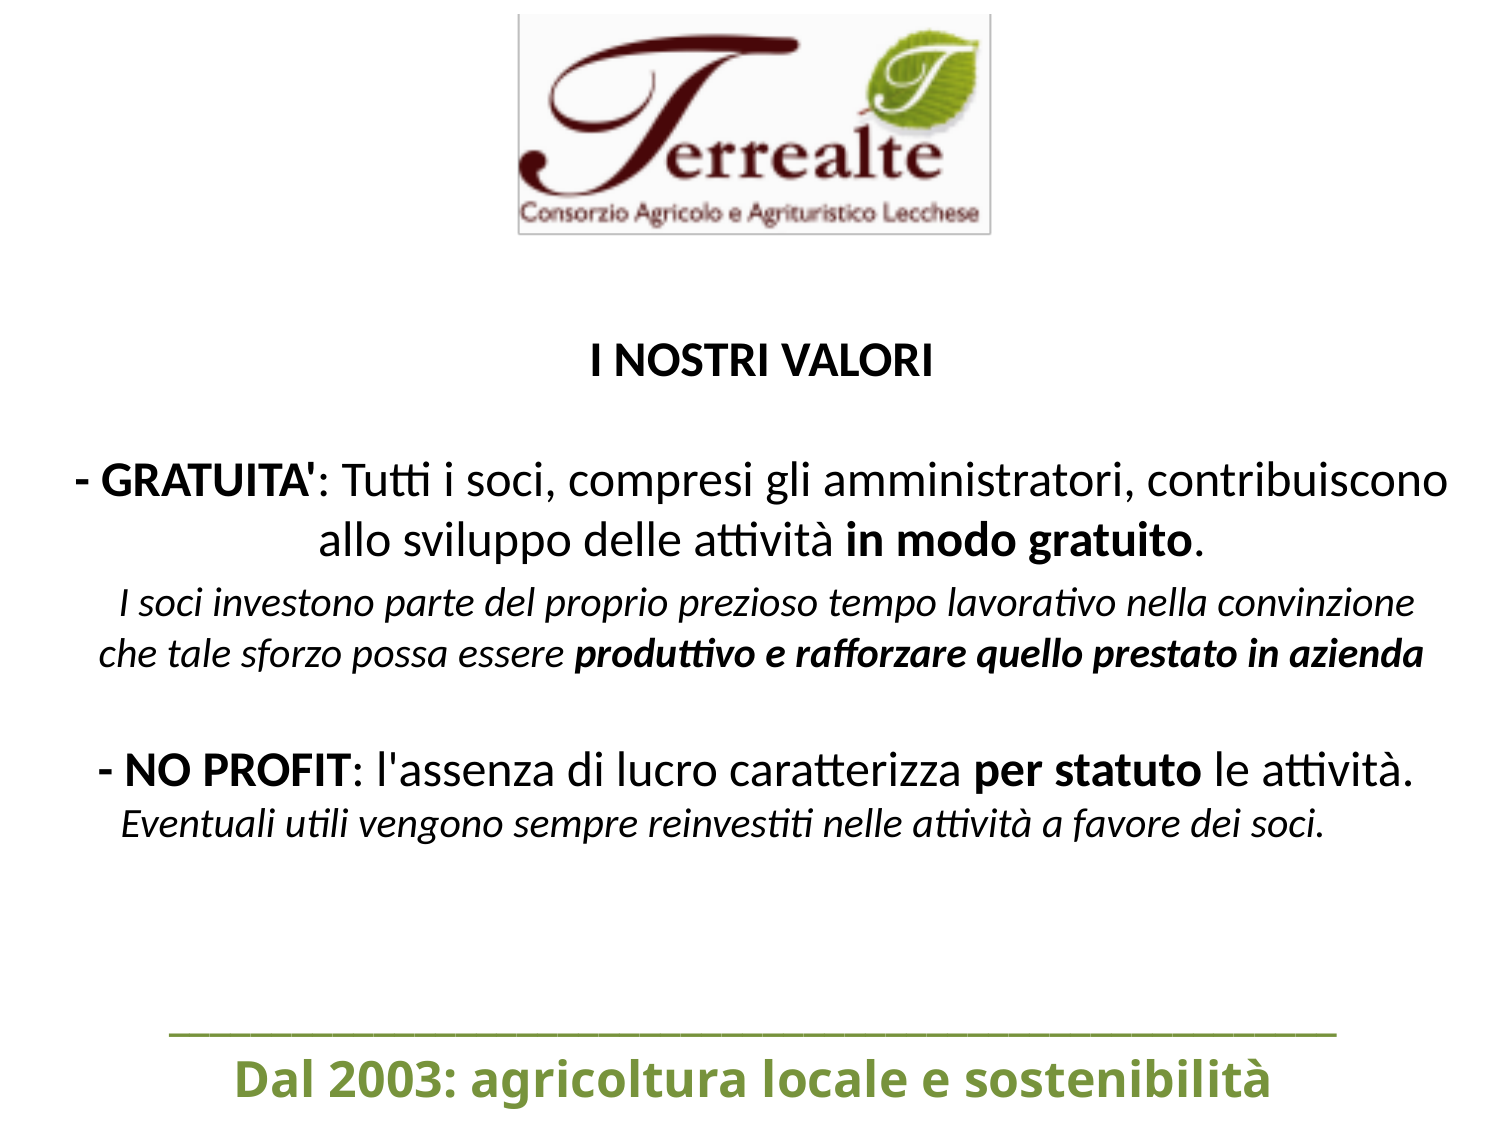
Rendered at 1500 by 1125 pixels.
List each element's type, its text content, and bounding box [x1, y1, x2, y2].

picture [0, 14, 1500, 286]
title I NOSTRI VALORI - GRATUITA': Tutti i soci, compresi gli amministratori, contribuiscono allo sviluppo delle attività in modo gratuito. I soci investono parte del proprio prezioso tempo lavorativo nella convinzione che tale sforzo possa essere produttivo e rafforzare quello prestato in azienda - NO PROFIT: l'assenza di lucro caratterizza per statuto le attività. Eventuali utili vengono sempre reinvestiti nelle attività a favore dei soci. [59, 318, 1465, 968]
text_box _________________________________________________________ Dal 2003: agricoltura locale e sostenibilità [6, 968, 1500, 1120]
